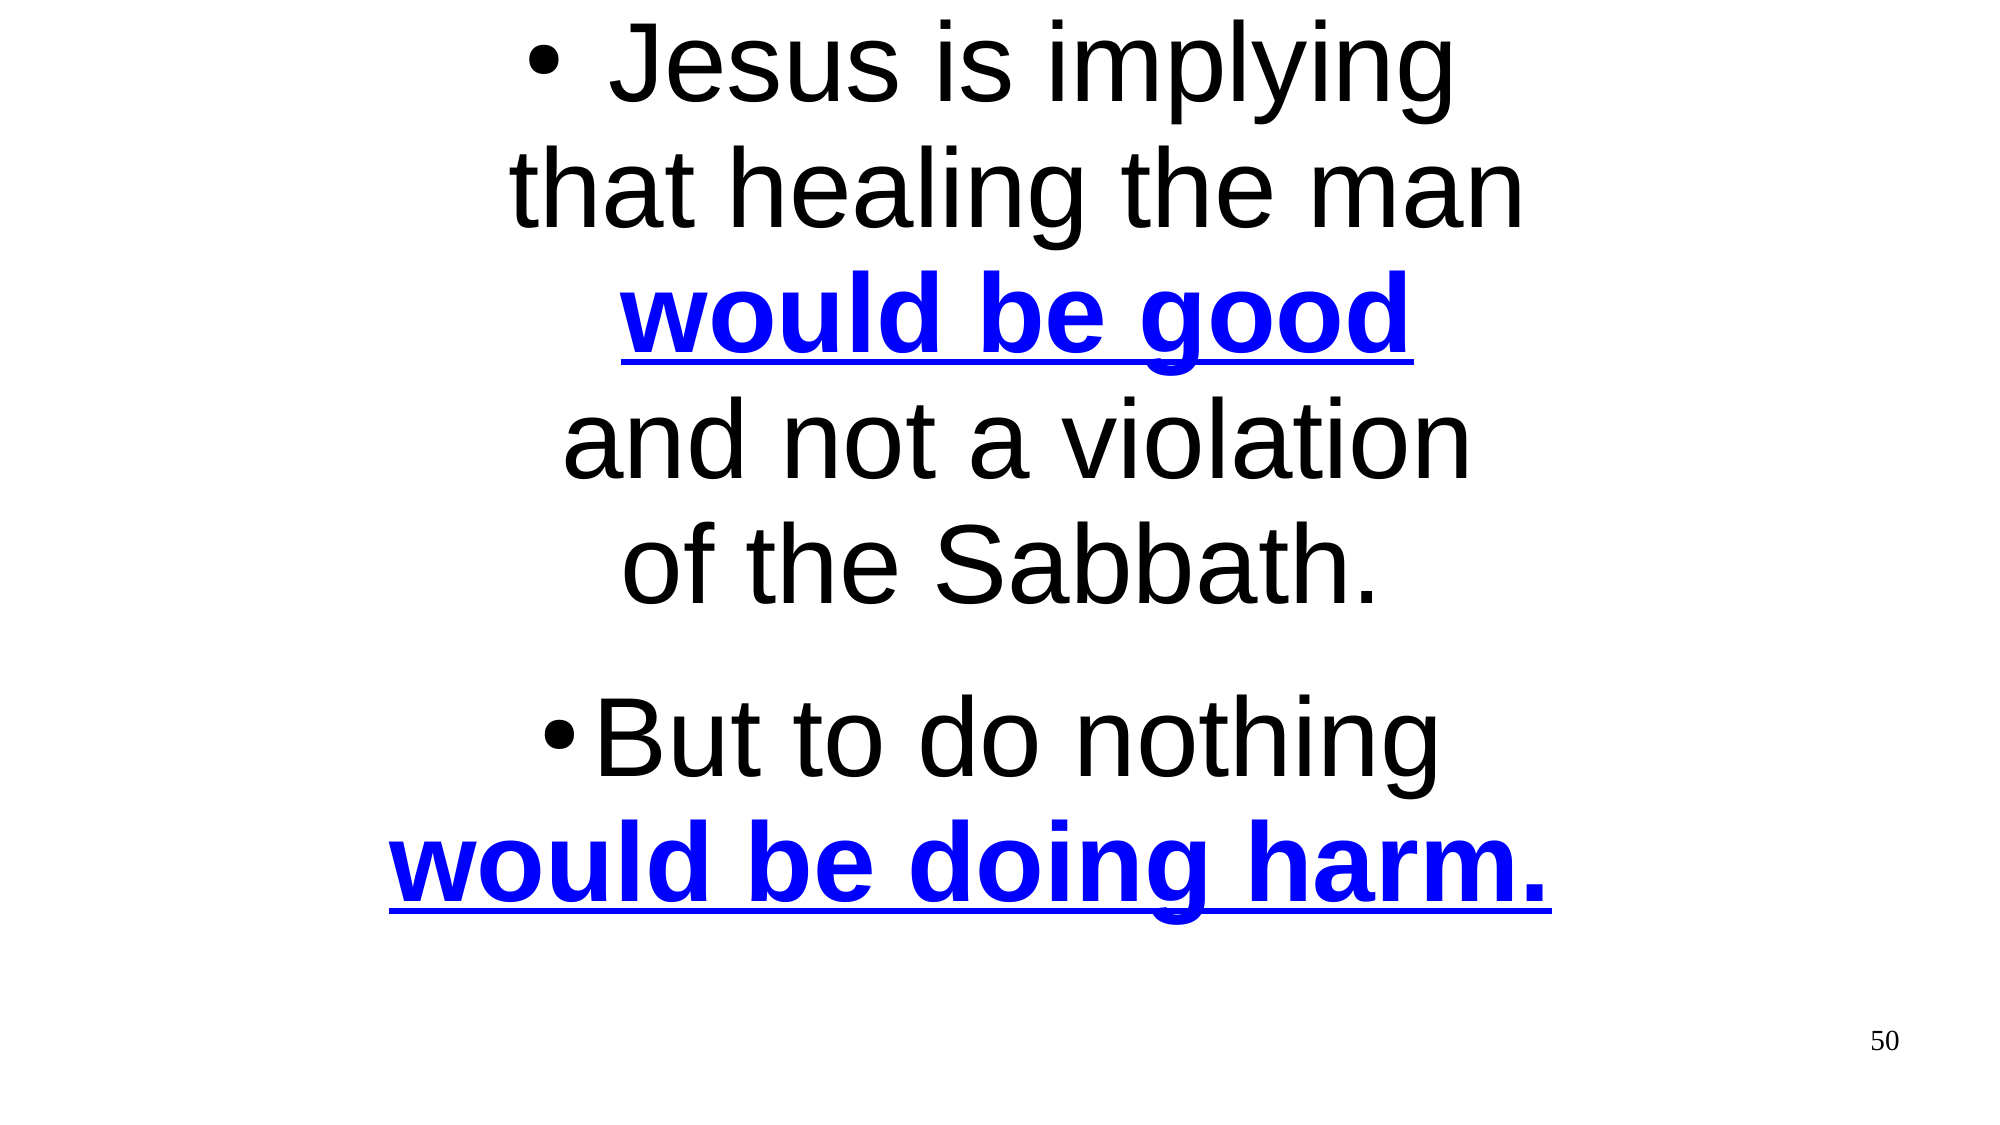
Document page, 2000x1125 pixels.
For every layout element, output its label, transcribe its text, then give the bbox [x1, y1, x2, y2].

list Jesus is implying that healing the man would be good and not a violation of the Sabbath. But to do nothing would be doing harm. [0, 0, 1996, 1123]
